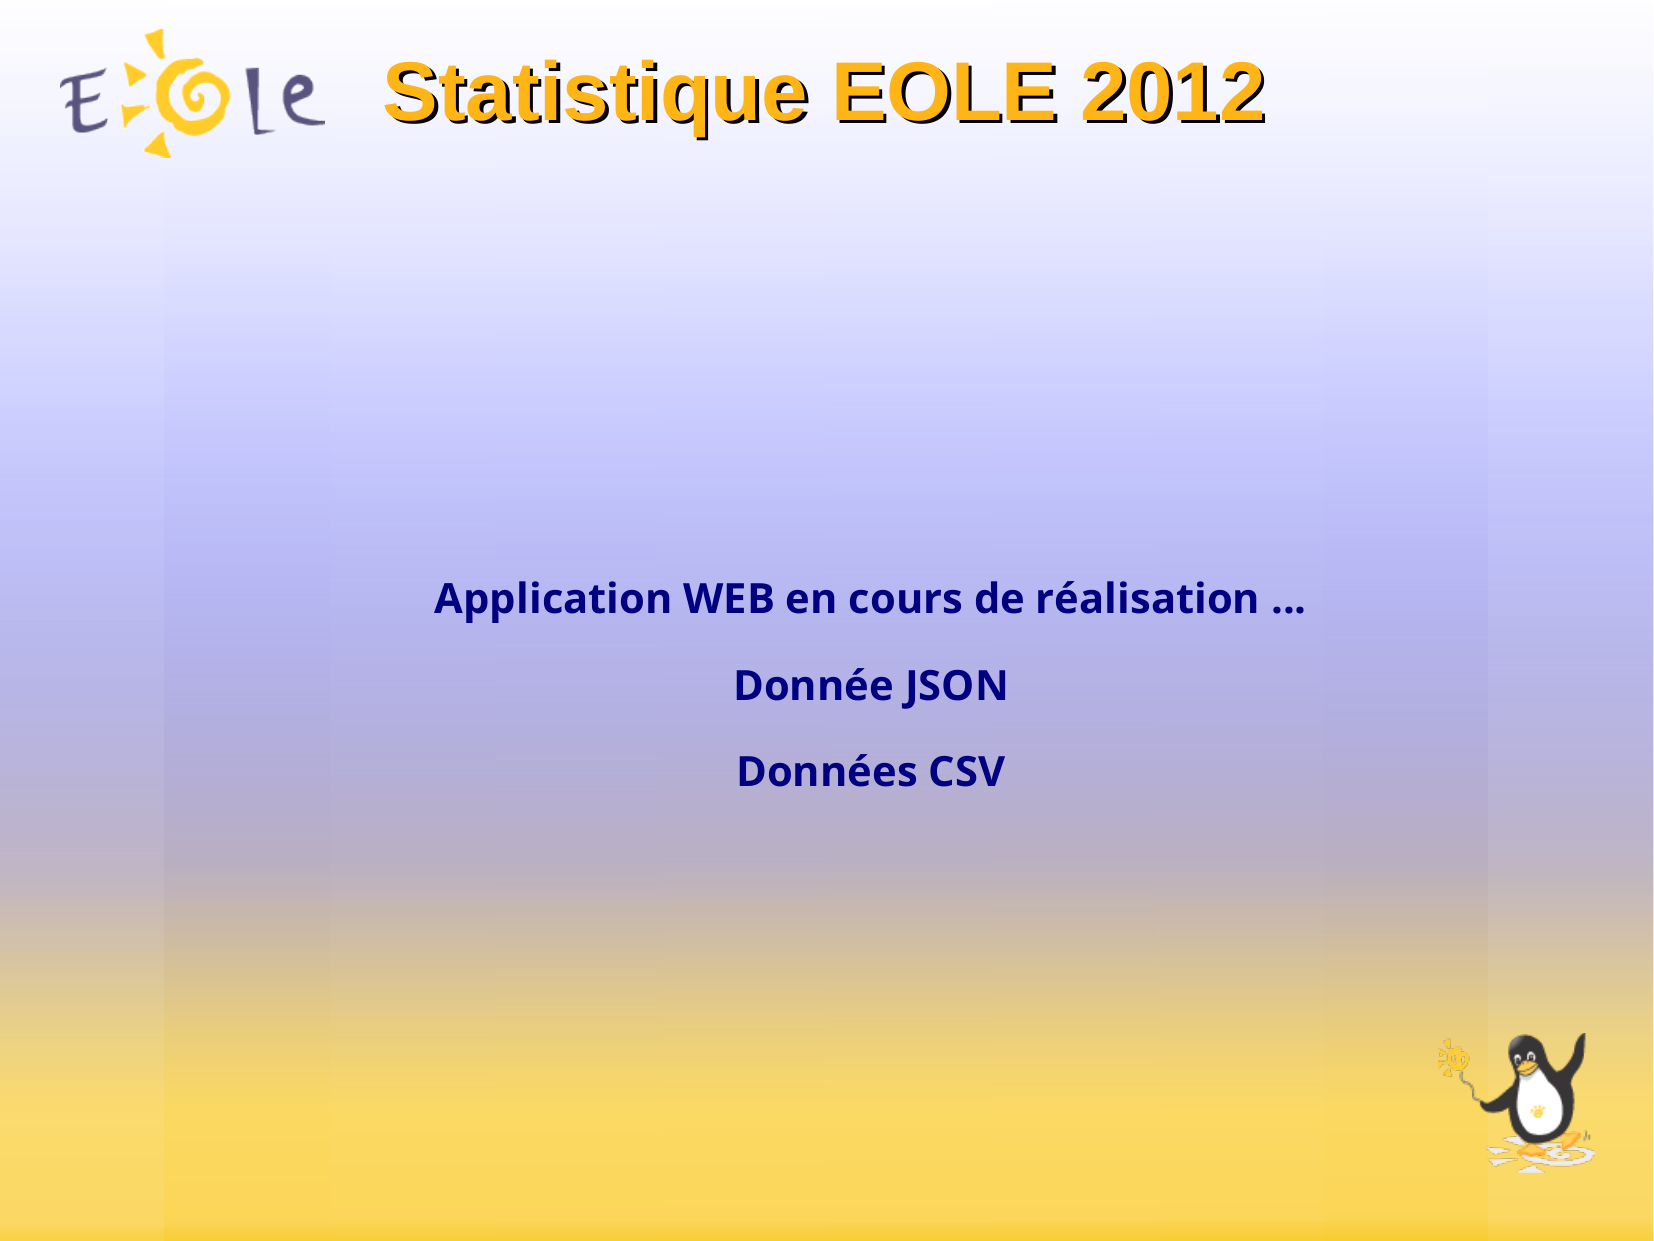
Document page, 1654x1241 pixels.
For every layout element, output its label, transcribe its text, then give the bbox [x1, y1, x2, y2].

title Statistique EOLE 2012 [80, 27, 1569, 156]
list Application WEB en cours de réalisation ... Donnée JSON Données CSV [103, 200, 1639, 998]
picture [0, 0, 1654, 1241]
